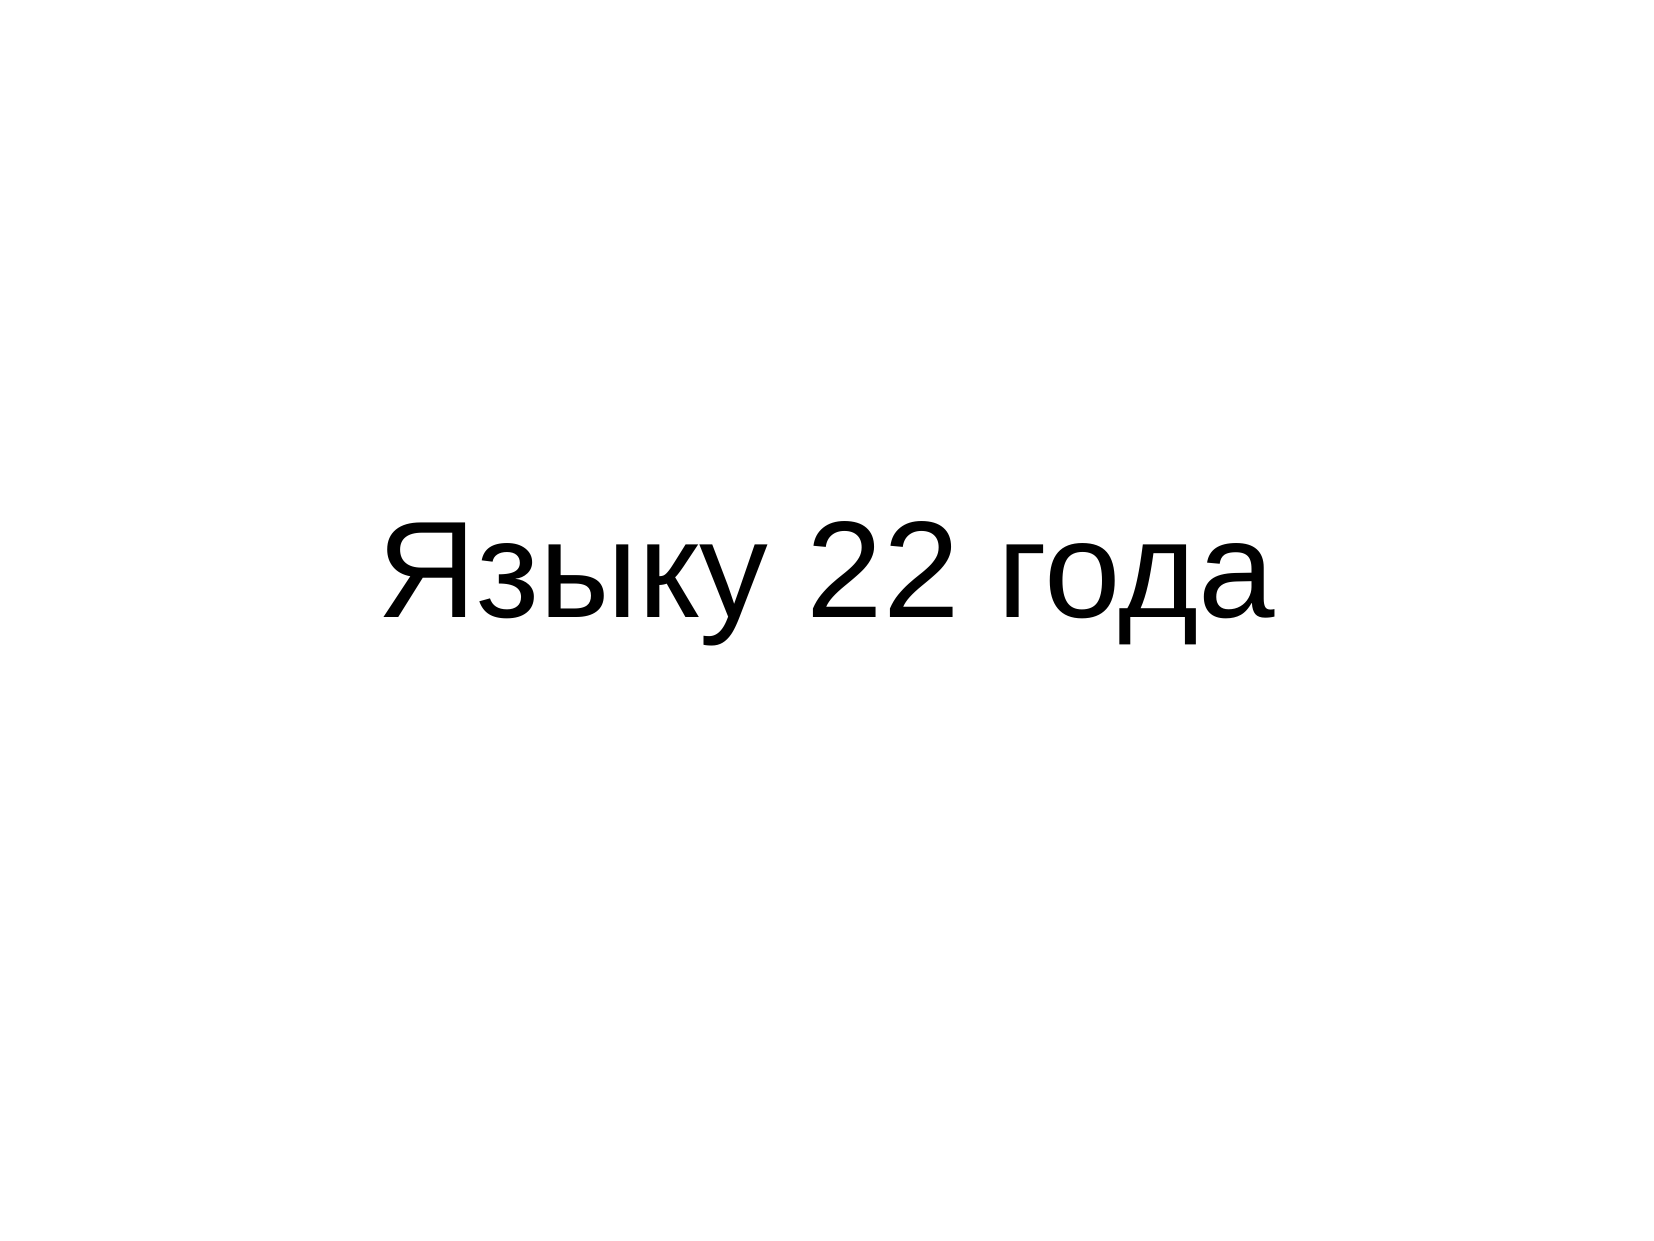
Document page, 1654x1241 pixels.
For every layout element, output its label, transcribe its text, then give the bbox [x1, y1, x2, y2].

subtitle Языку 22 года [82, 37, 1571, 1102]
